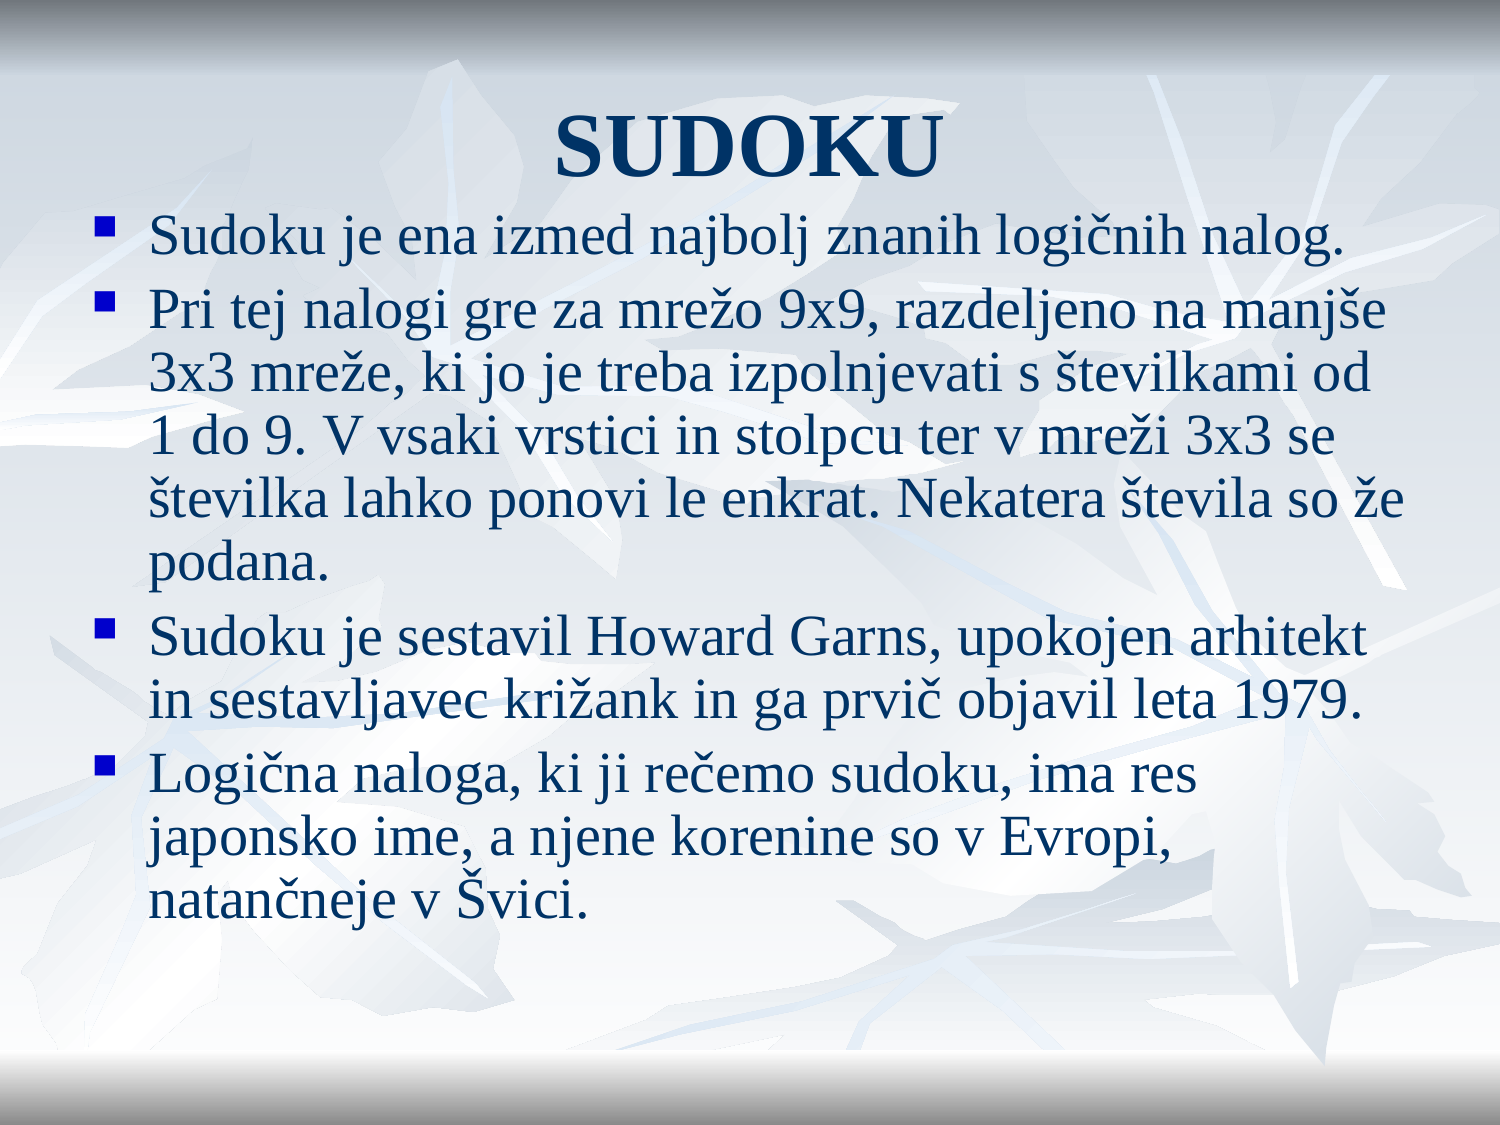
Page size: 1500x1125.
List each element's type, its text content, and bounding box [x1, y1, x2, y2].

title SUDOKU [75, 45, 1425, 234]
list Sudoku je ena izmed najbolj znanih logičnih nalog. Pri tej nalogi gre za mrežo 9x9, razdeljeno na manjše 3x3 mreže, ki jo je treba izpolnjevati s številkami od 1 do 9. V vsaki vrstici in stolpcu ter v mreži 3x3 se številka lahko ponovi le enkrat. Nekatera števila so že podana. Sudoku je sestavil Howard Garns, upokojen arhitekt in sestavljavec križank in ga prvič objavil leta 1979. Logična naloga, ki ji rečemo sudoku, ima res japonsko ime, a njene korenine so v Evropi, natančneje v Švici. [76, 196, 1427, 939]
